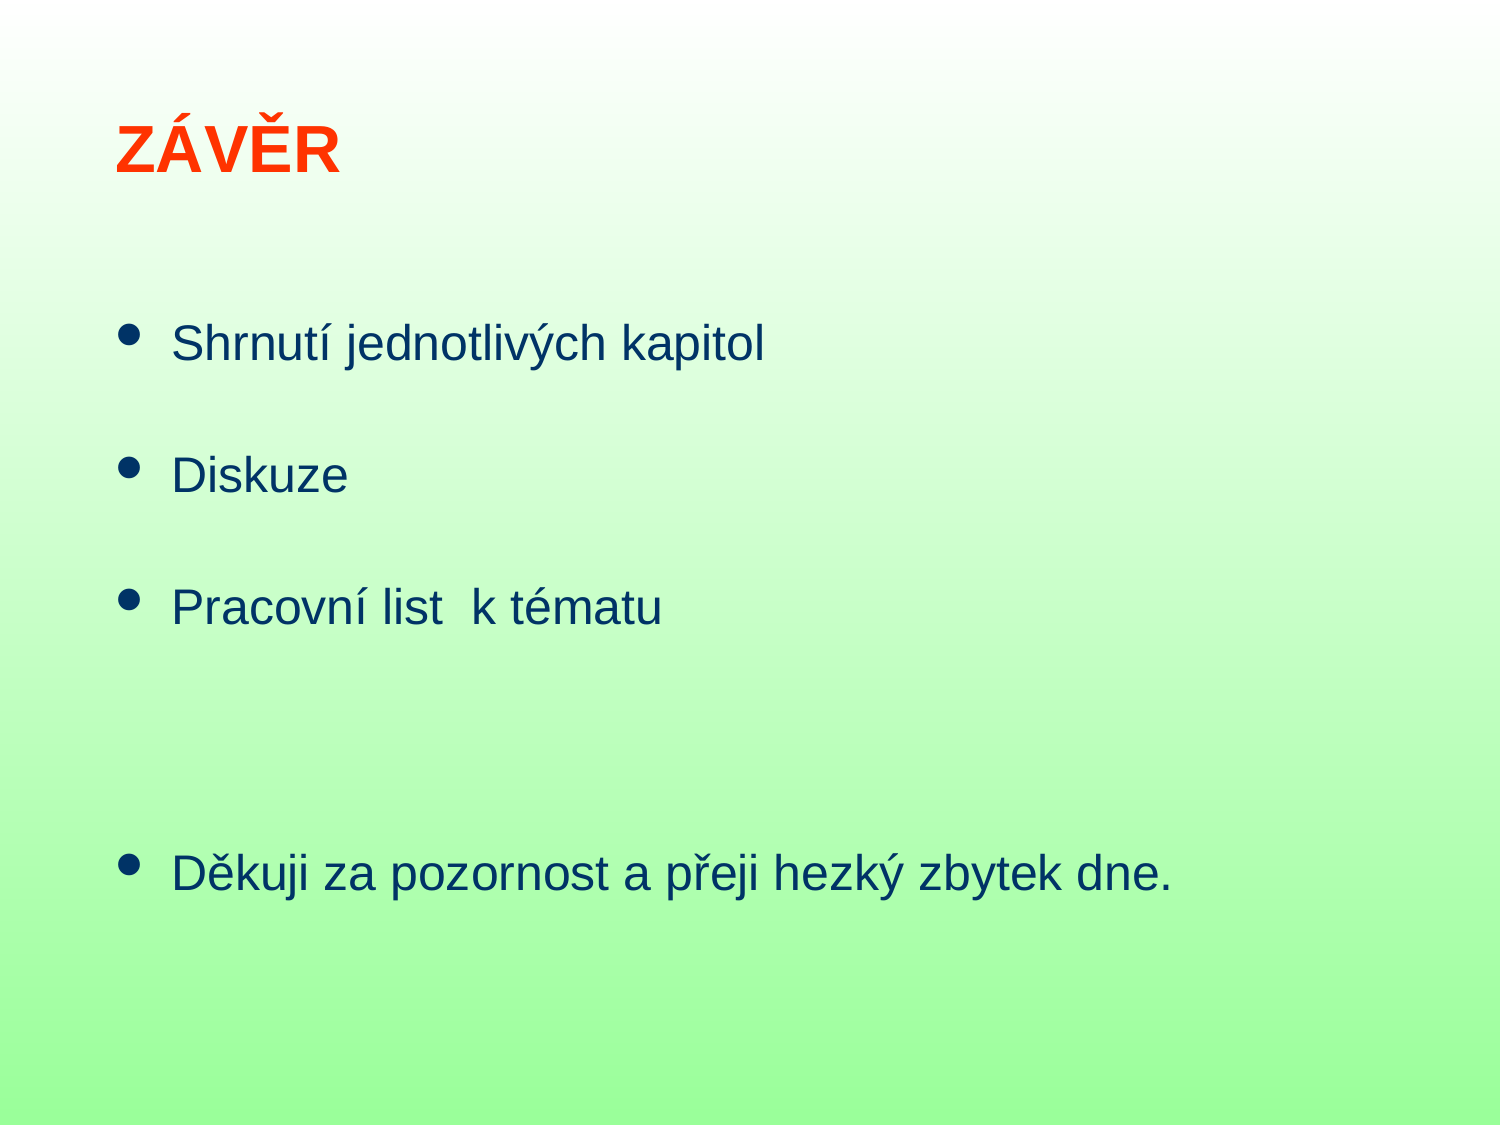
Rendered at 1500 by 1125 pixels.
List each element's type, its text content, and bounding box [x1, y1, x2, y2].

list Shrnutí jednotlivých kapitol Diskuze Pracovní list k tématu Děkuji za pozornost a přeji hezký zbytek dne. [100, 302, 1363, 980]
title ZÁVĚR [100, 30, 1377, 195]
